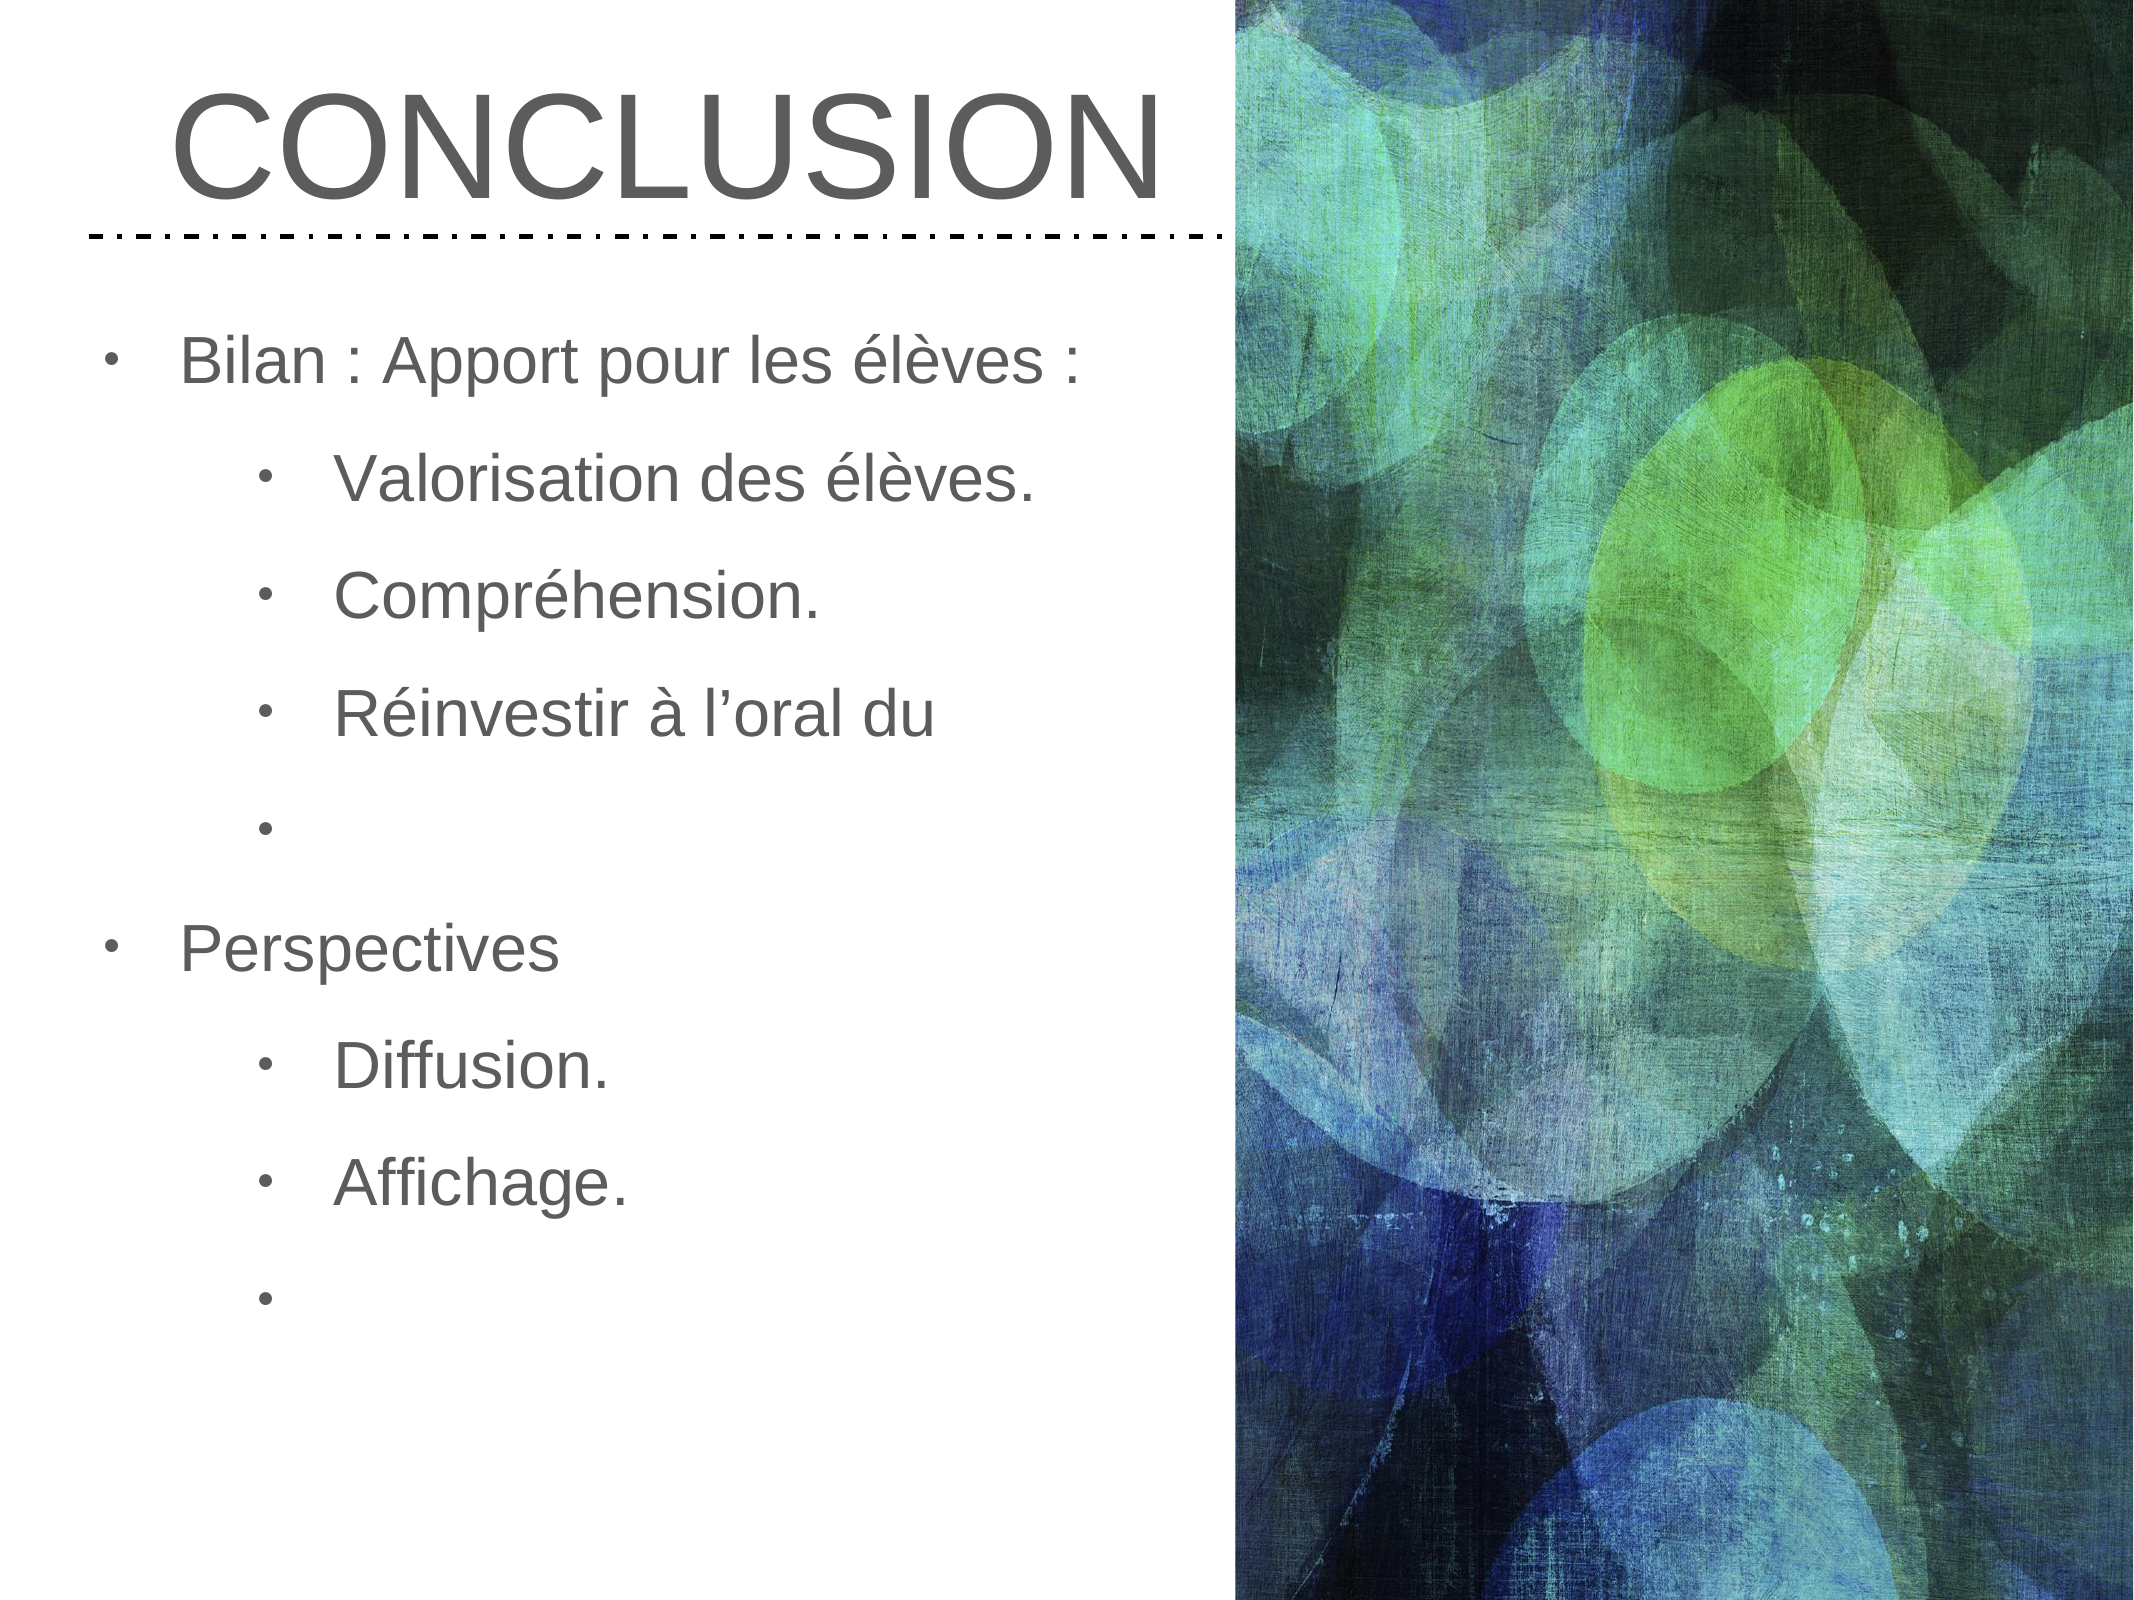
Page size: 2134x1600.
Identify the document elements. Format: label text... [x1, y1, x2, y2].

text_box CONCLUSION [160, 0, 1218, 236]
picture [1235, 0, 2134, 1600]
text_box Bilan : Apport pour les élèves : Valorisation des élèves. Compréhension. Réinvestir à l’oral du Perspectives Diffusion. Affichage. [94, 309, 1208, 1494]
